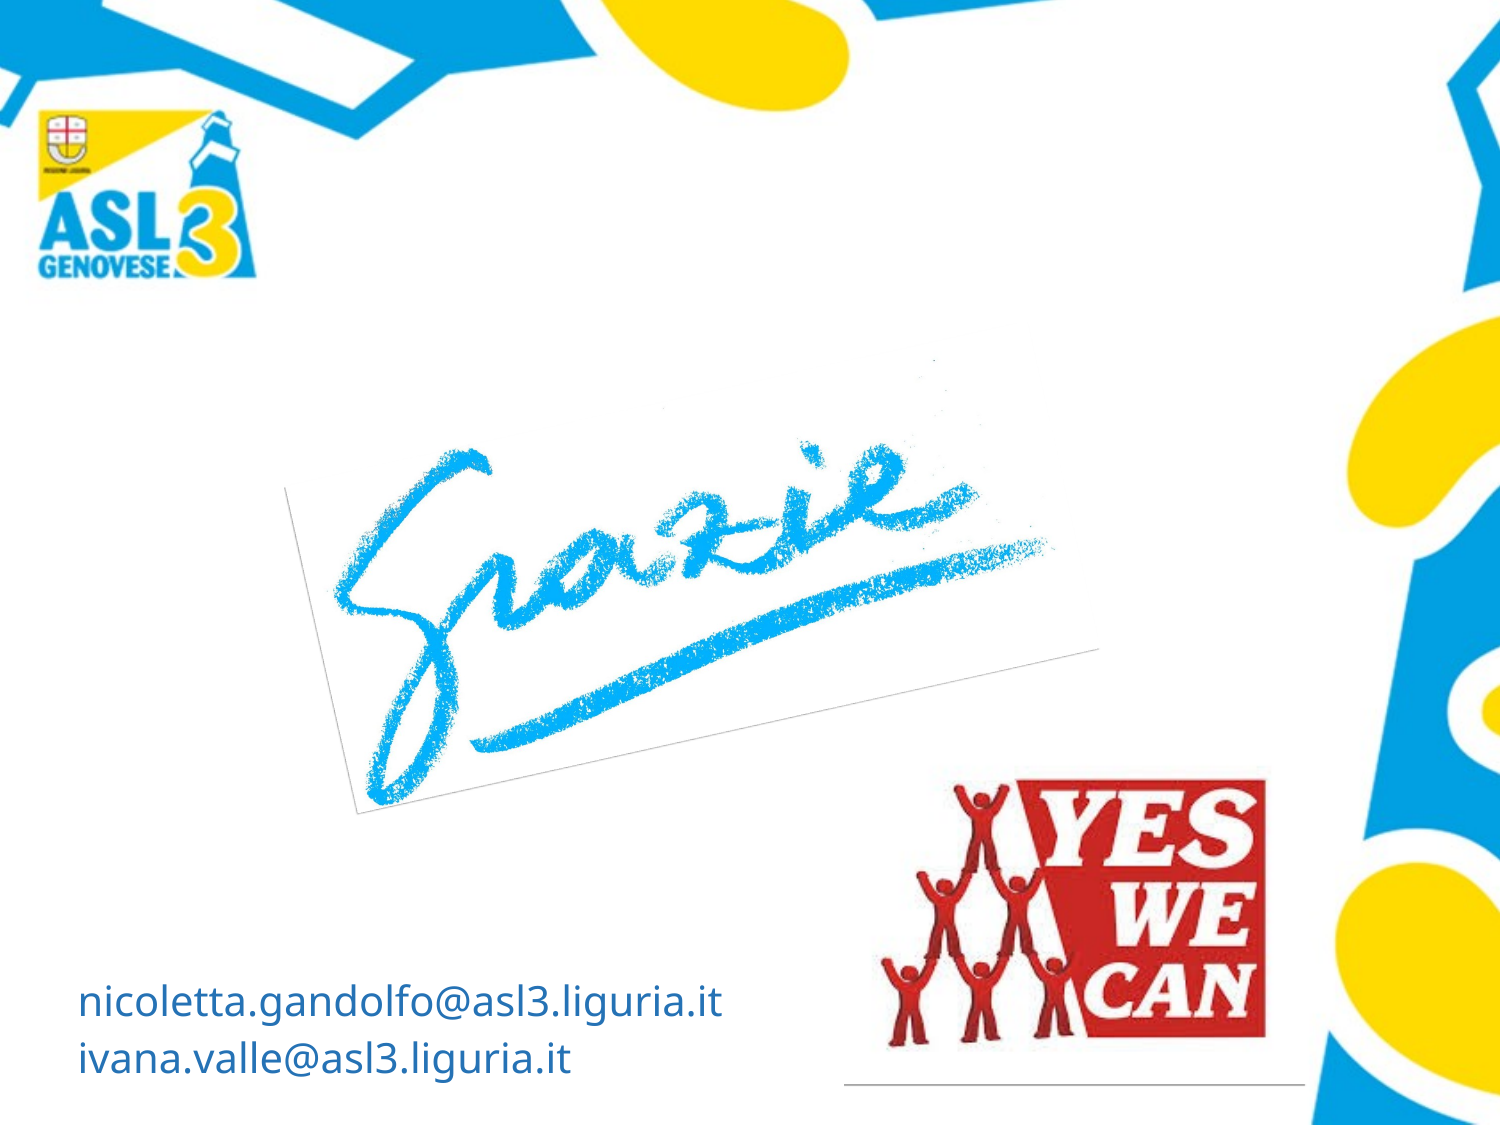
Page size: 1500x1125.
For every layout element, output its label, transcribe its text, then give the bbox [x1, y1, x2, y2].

picture [284, 319, 1101, 813]
text_box nicoletta.gandolfo@asl3.liguria.it ivana.valle@asl3.liguria.it [62, 967, 728, 1084]
picture [844, 738, 1307, 1084]
